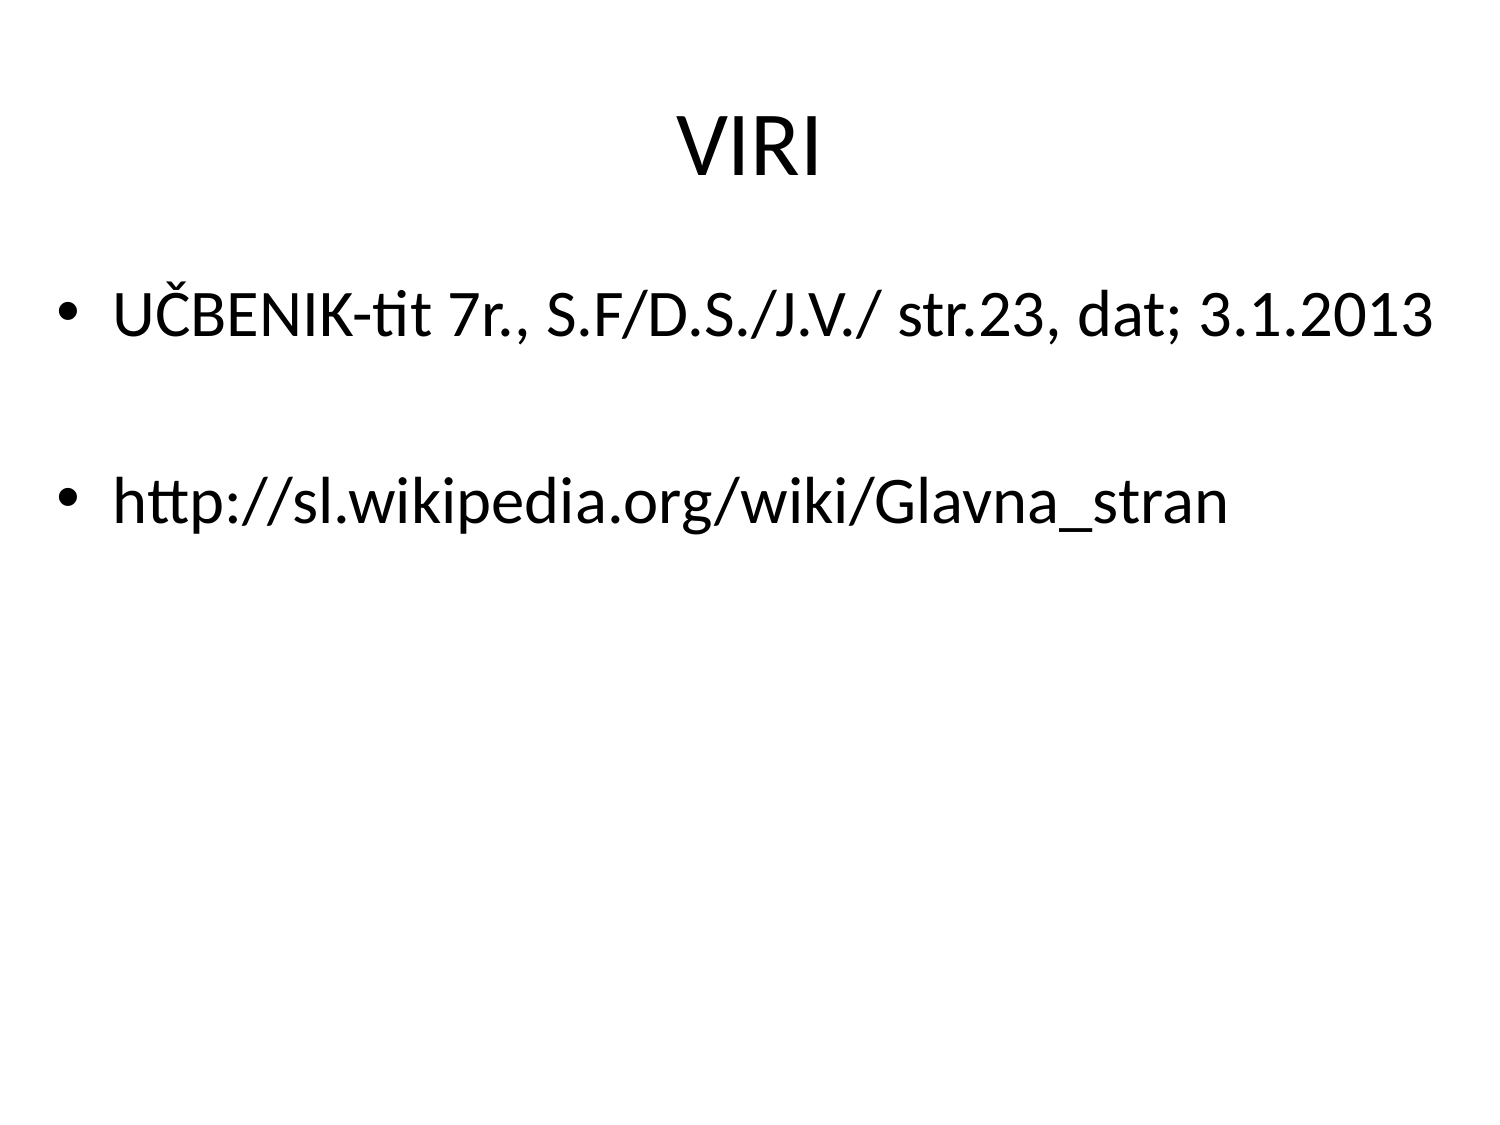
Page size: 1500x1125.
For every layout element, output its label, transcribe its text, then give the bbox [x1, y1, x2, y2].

title VIRI [75, 45, 1425, 233]
list UČBENIK-tit 7r., S.F/D.S./J.V./ str.23, dat; 3.1.2013 http://sl.wikipedia.org/wiki/Glavna_stran [41, 262, 1471, 1005]
